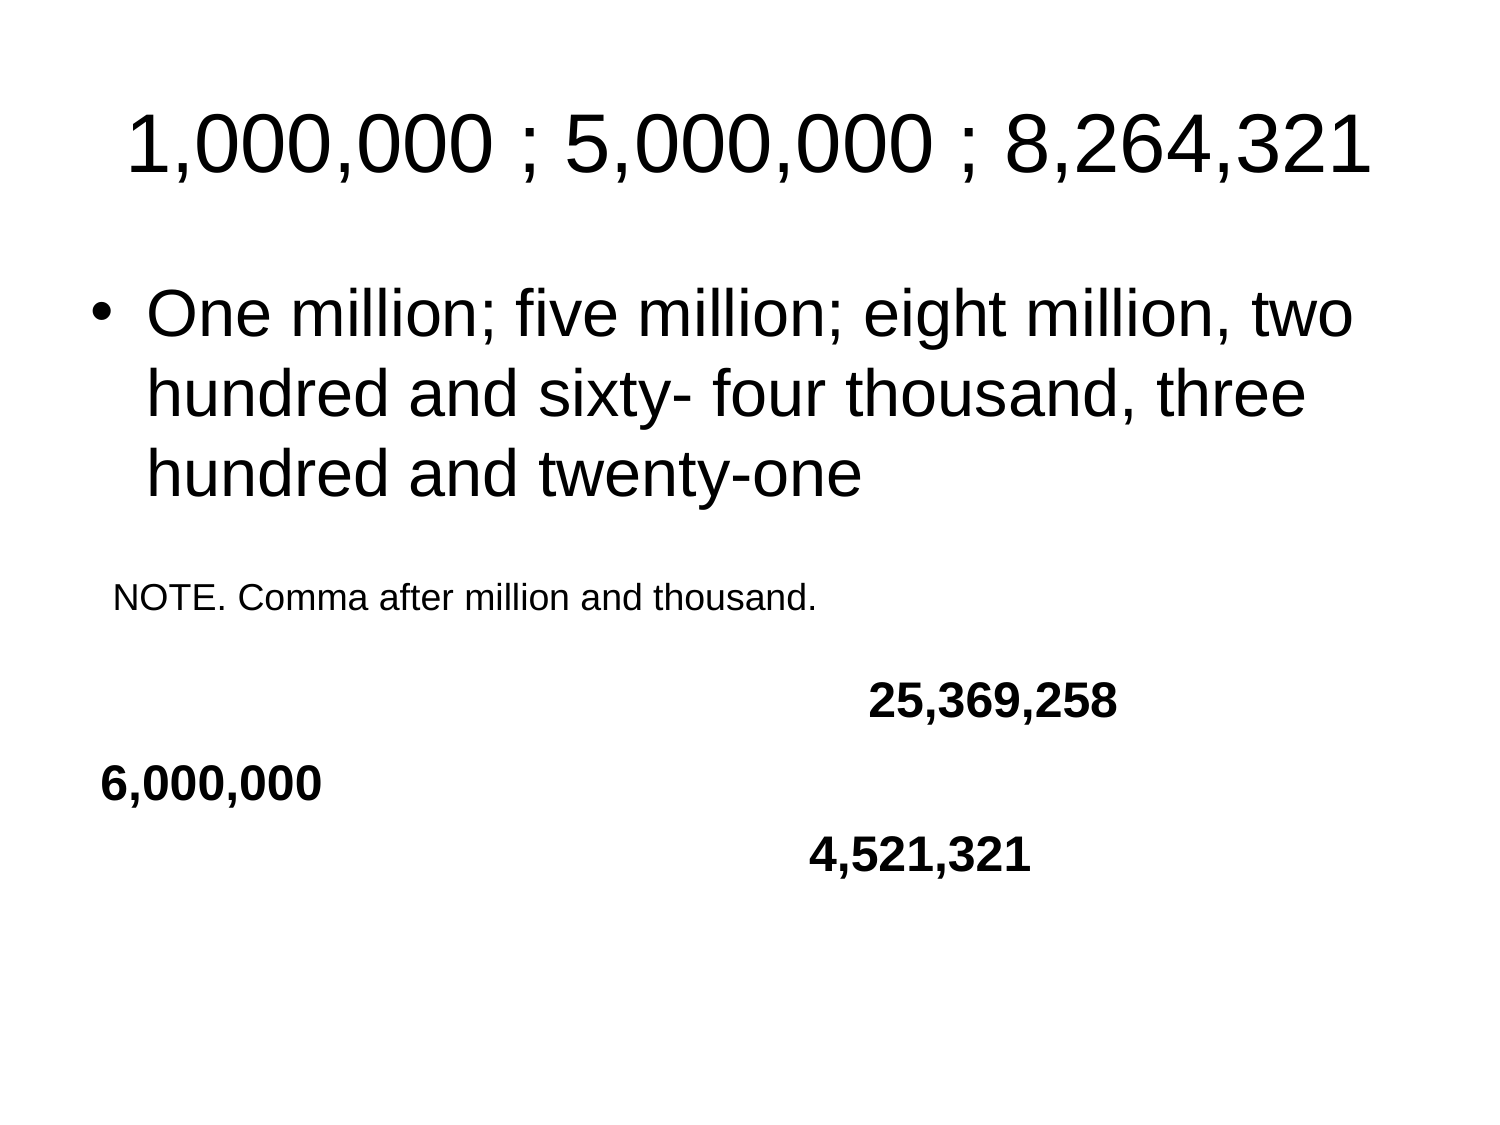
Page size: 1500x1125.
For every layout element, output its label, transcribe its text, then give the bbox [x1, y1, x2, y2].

list One million; five million; eight million, two hundred and sixty- four thousand, three hundred and twenty-one [75, 262, 1426, 1006]
text_box 6,000,000 [85, 742, 338, 819]
text_box 25,369,258 [853, 660, 1134, 736]
text_box 4,521,321 [794, 813, 1047, 889]
text_box NOTE. Comma after million and thousand. [97, 565, 833, 627]
title 1,000,000 ; 5,000,000 ; 8,264,321 [75, 45, 1426, 233]
